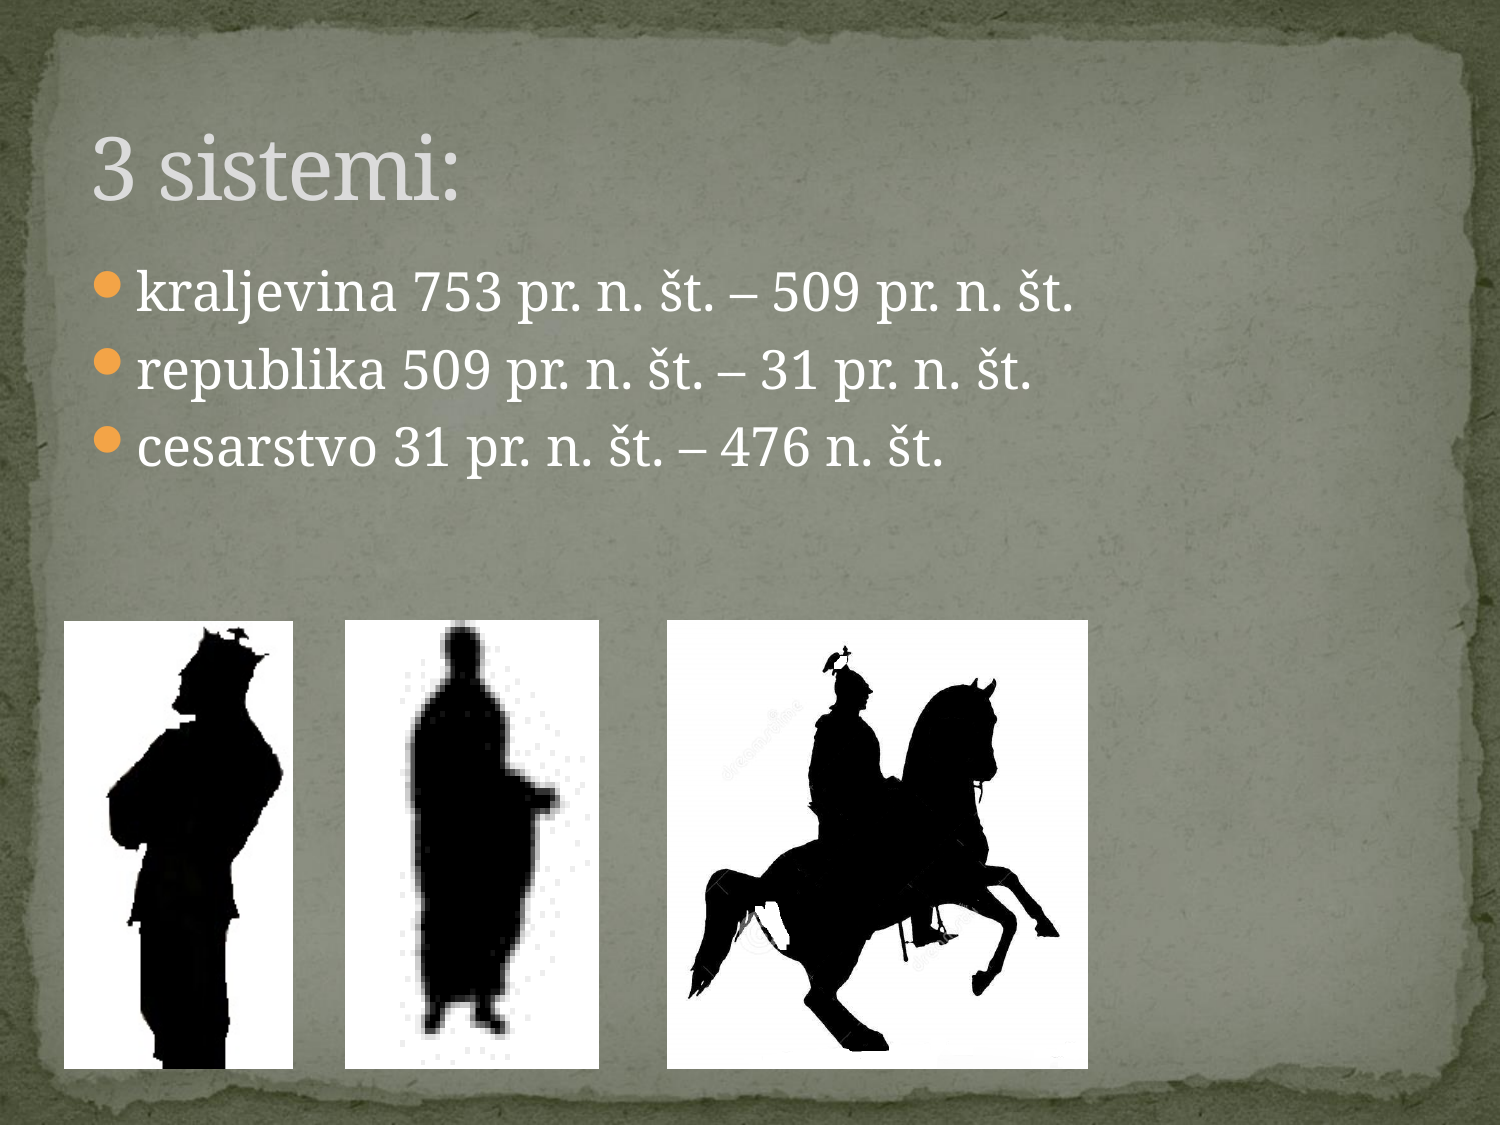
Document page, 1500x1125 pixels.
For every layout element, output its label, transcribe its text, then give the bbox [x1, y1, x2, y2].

list kraljevina 753 pr. n. št. – 509 pr. n. št. republika 509 pr. n. št. – 31 pr. n. št. cesarstvo 31 pr. n. št. – 476 n. št. [75, 249, 1425, 1000]
picture [0, 0, 1500, 1125]
title 3 sistemi: [75, 24, 1425, 225]
